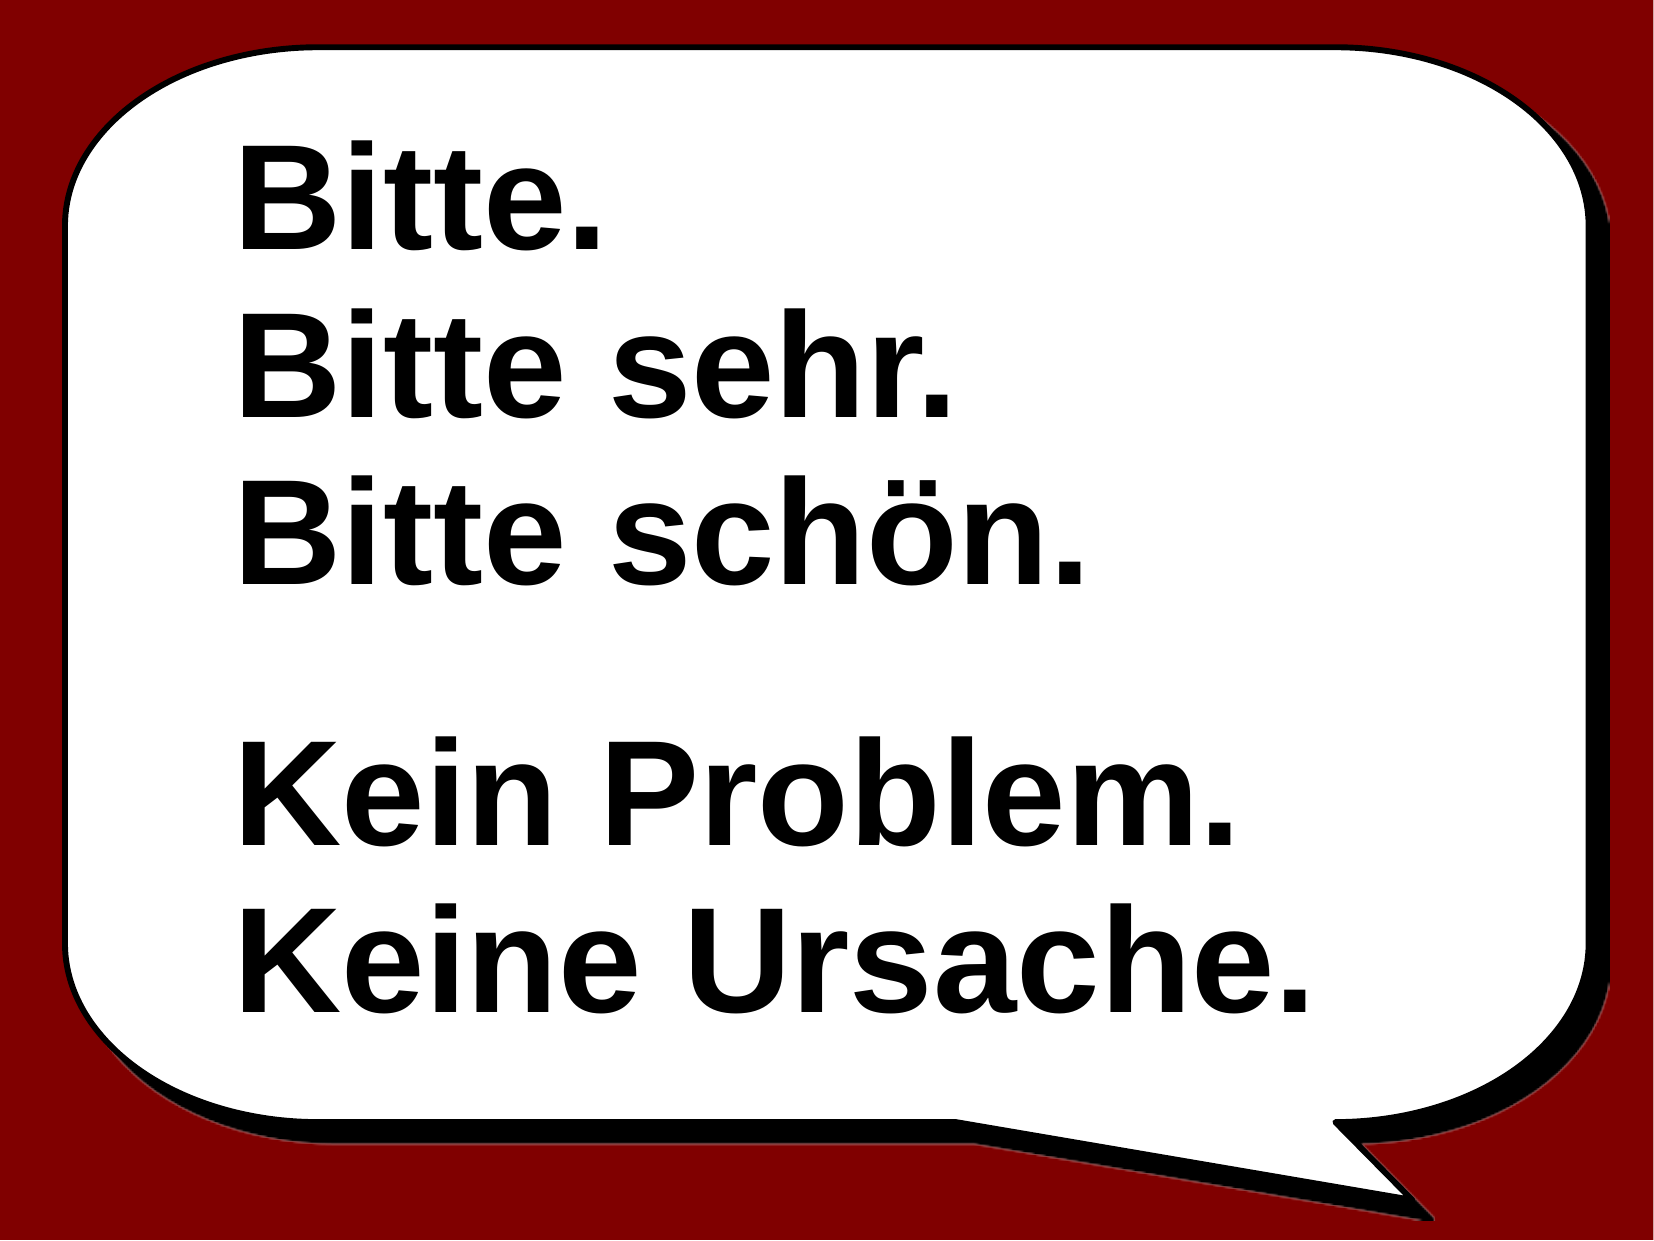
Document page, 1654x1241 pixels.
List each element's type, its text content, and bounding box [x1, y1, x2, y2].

text_box Bitte. Bitte sehr. Bitte schön. Kein Problem. Keine Ursache. [218, 106, 1480, 1052]
text_box [64, 47, 1589, 1200]
